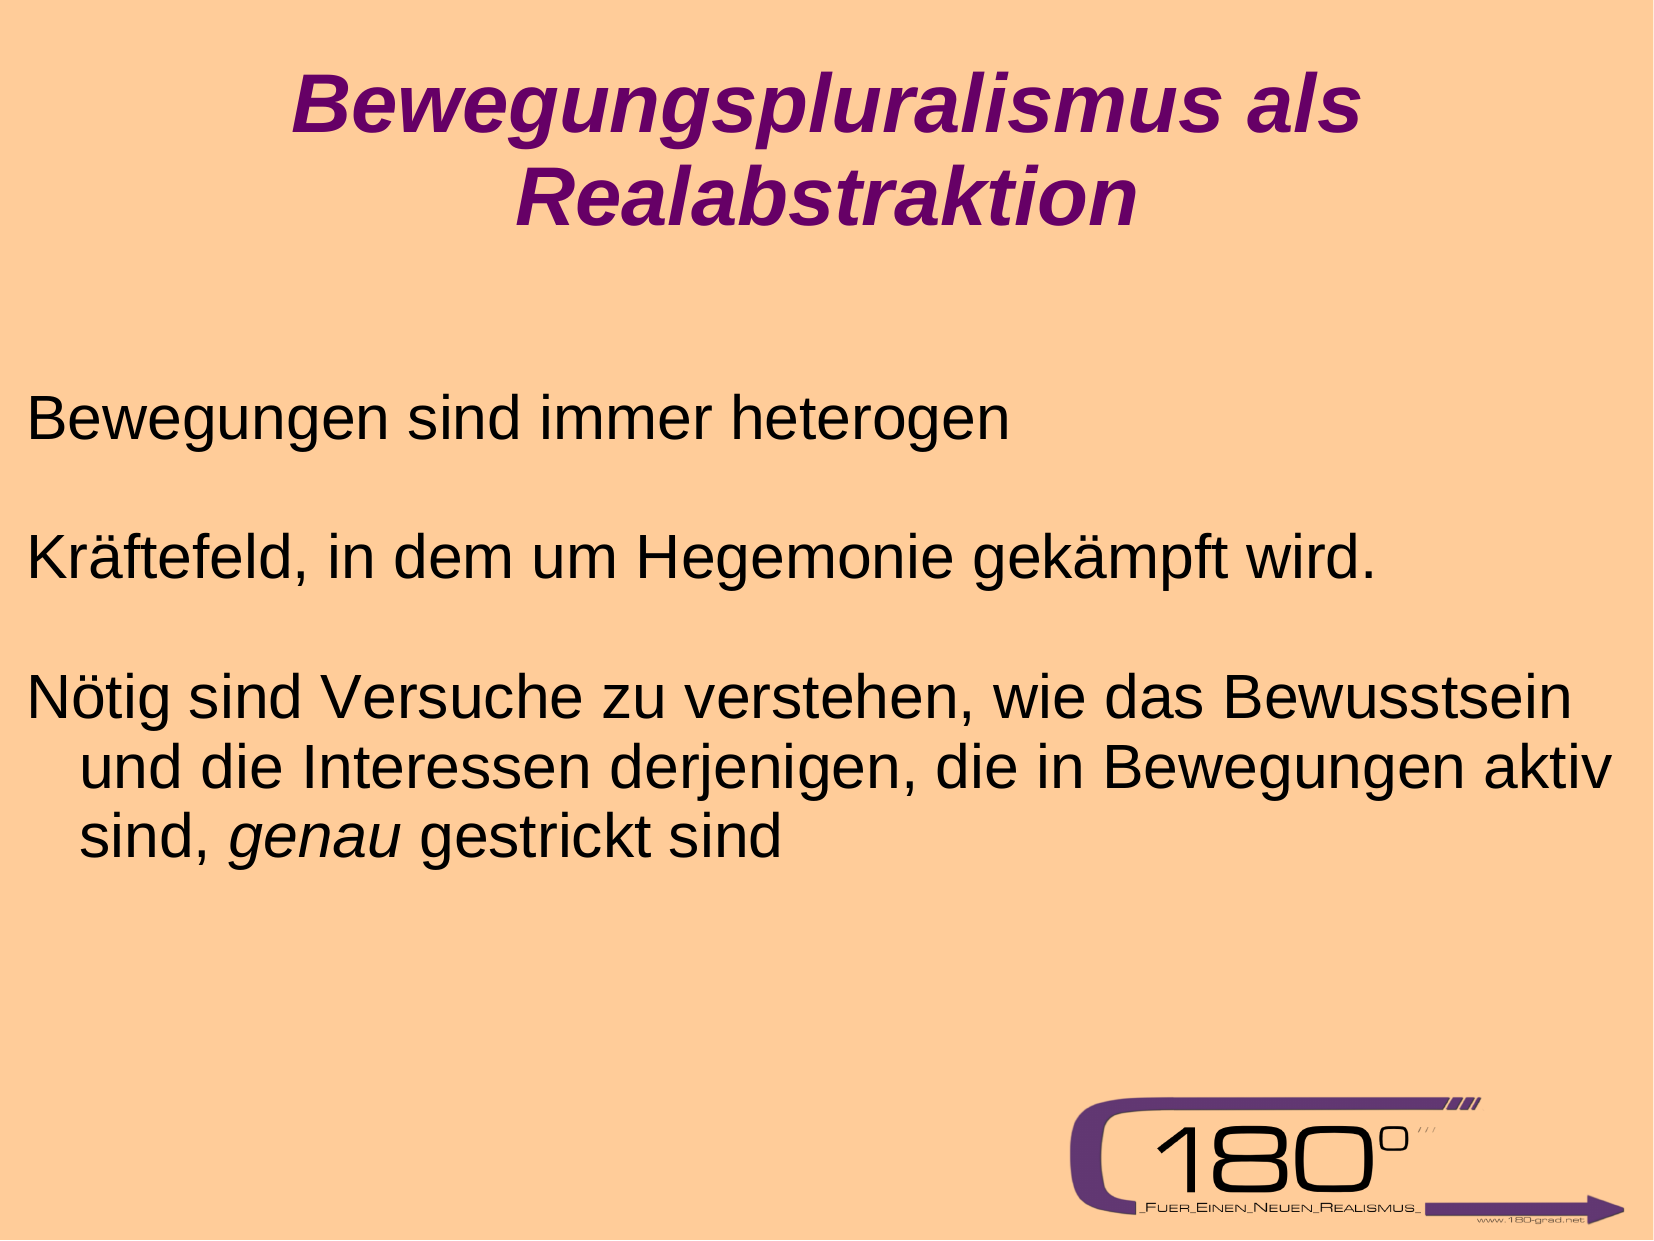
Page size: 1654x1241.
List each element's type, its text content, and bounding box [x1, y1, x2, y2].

picture [1068, 1092, 1625, 1228]
text_box Bewegungen sind immer heterogen Kräftefeld, in dem um Hegemonie gekämpft wird. Nötig sind Versuche zu verstehen, wie das Bewusstsein und die Interessen derjenigen, die in Bewegungen aktiv sind, genau gestrickt sind [8, 382, 1654, 929]
title Bewegungspluralismus als Realabstraktion [121, 42, 1534, 258]
